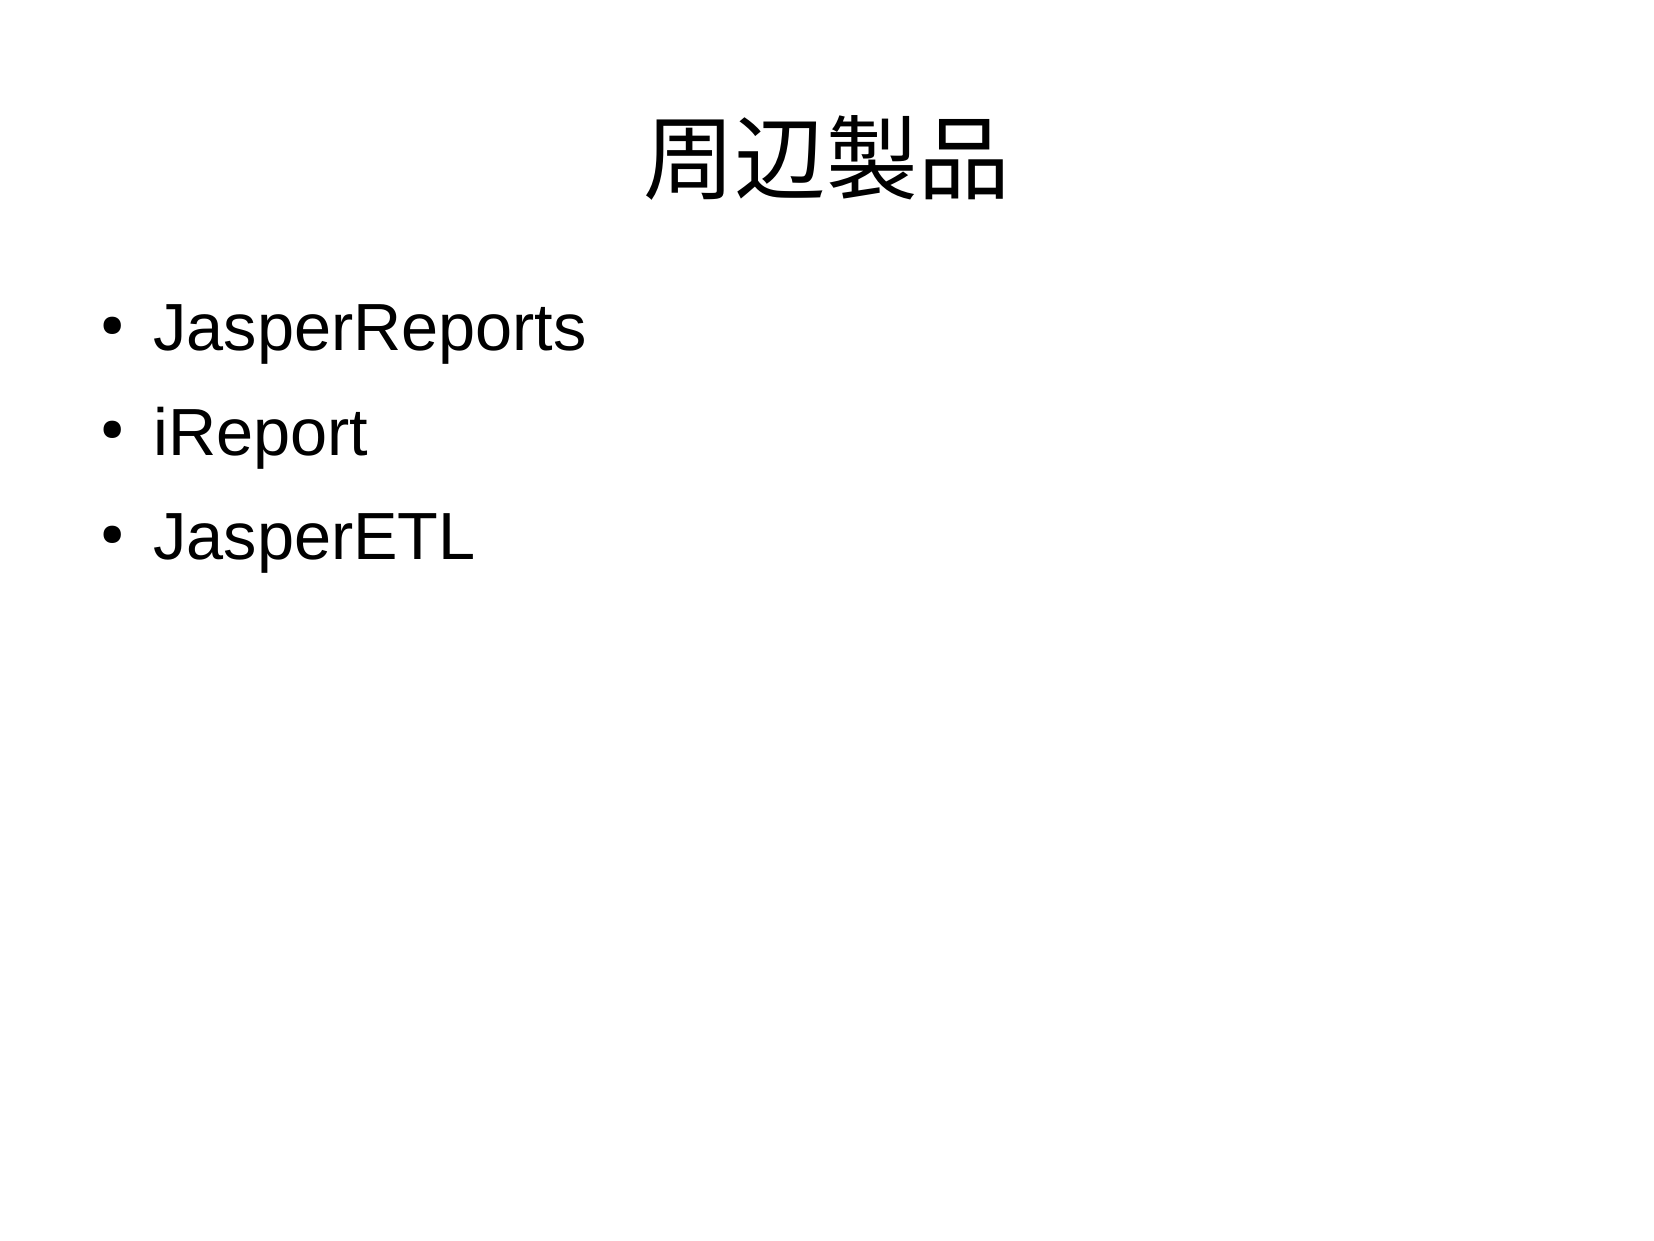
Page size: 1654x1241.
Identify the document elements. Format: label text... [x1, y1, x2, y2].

list JasperReports iReport JasperETL [82, 290, 1571, 1109]
title 周辺製品 [82, 49, 1571, 257]
